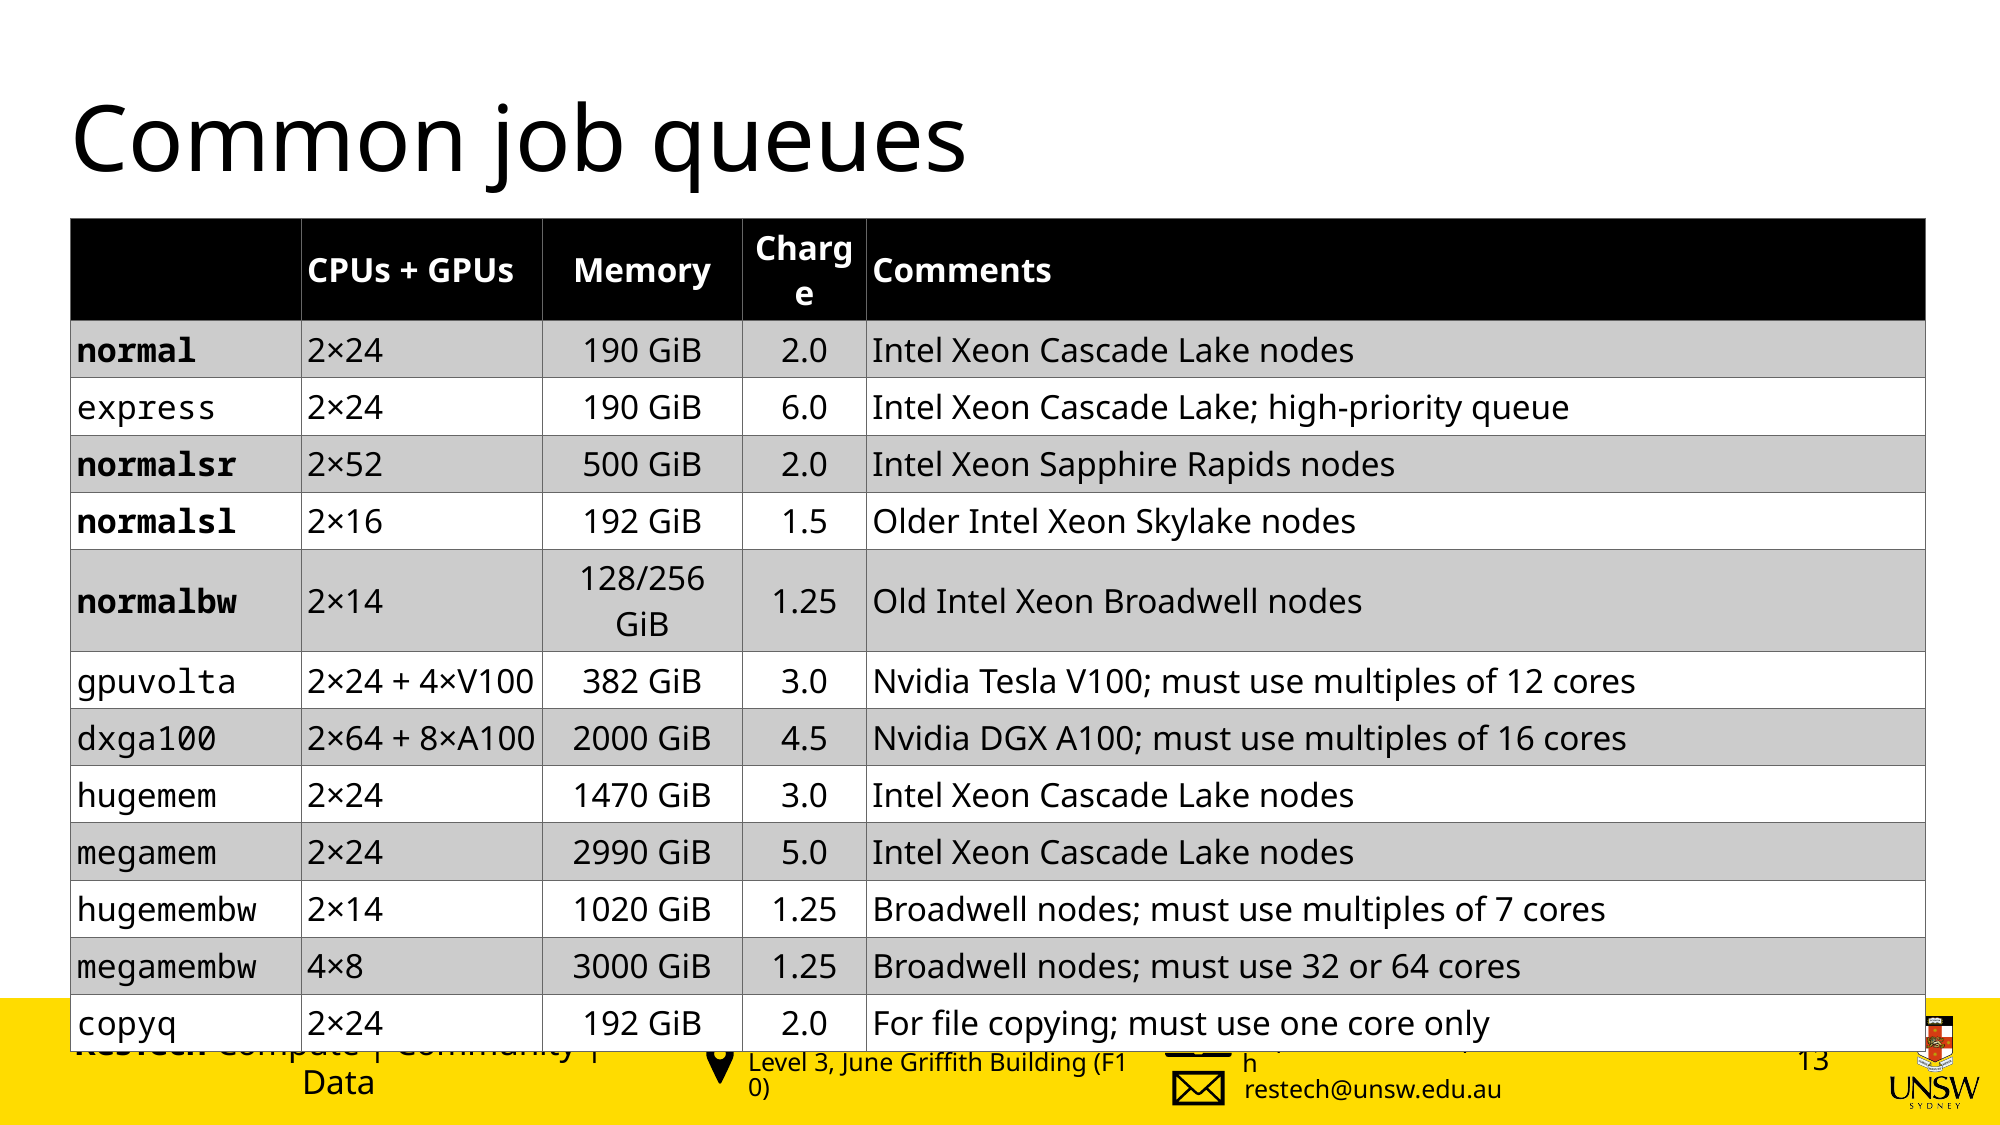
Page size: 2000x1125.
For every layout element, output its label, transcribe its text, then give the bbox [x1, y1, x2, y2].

table_cell 2×52 [302, 436, 542, 492]
table_cell Old Intel Xeon Broadwell nodes [867, 550, 1925, 651]
table_cell 2.0 [743, 436, 866, 492]
table_cell Broadwell nodes; must use multiples of 7 cores [867, 881, 1925, 937]
table_cell 1.5 [743, 493, 866, 549]
table_cell normalsl [71, 493, 301, 549]
table_cell 190 GiB [543, 378, 742, 435]
table_cell 128/256 GiB [543, 550, 742, 651]
table_cell Intel Xeon Cascade Lake; high-priority queue [867, 378, 1925, 435]
table_cell 4×8 [302, 938, 542, 994]
table_cell copyq [71, 995, 301, 1051]
table_header Queue [71, 219, 301, 320]
table_cell normalbw [71, 550, 301, 651]
table_cell Broadwell nodes; must use 32 or 64 cores [867, 938, 1925, 994]
table_cell 2.0 [743, 321, 866, 377]
table_cell 192 GiB [543, 493, 742, 549]
table_cell 4.5 [743, 709, 866, 765]
table_cell express [71, 378, 301, 435]
table_header Memory [543, 219, 742, 320]
table_cell Intel Xeon Cascade Lake nodes [867, 823, 1925, 880]
title Common job queues [70, 41, 1926, 218]
table_cell 2.0 [743, 995, 866, 1051]
table_cell 1020 GiB [543, 881, 742, 937]
picture [1890, 1016, 1980, 1109]
table_cell 2×14 [302, 550, 542, 651]
table_cell 5.0 [743, 823, 866, 880]
table_cell Nvidia DGX A100; must use multiples of 16 cores [867, 709, 1925, 765]
table_cell 2×24 + 4×V100 [302, 652, 542, 708]
table_header Comments [867, 219, 1925, 320]
table_cell 1.25 [743, 550, 866, 651]
table_cell 2×14 [302, 881, 542, 937]
table_cell 1470 GiB [543, 766, 742, 822]
table_cell hugemembw [71, 881, 301, 937]
table_cell 2×24 [302, 321, 542, 377]
table_cell Intel Xeon Cascade Lake nodes [867, 321, 1925, 377]
table_header CPUs + GPUs [302, 219, 542, 320]
table_cell gpuvolta [71, 652, 301, 708]
table_cell 1.25 [743, 881, 866, 937]
table_cell 6.0 [743, 378, 866, 435]
table_cell Older Intel Xeon Skylake nodes [867, 493, 1925, 549]
table_cell 3.0 [743, 652, 866, 708]
table_cell megamembw [71, 938, 301, 994]
table_cell normal [71, 321, 301, 377]
table_cell 2×24 [302, 995, 542, 1051]
table_cell 3000 GiB [543, 938, 742, 994]
table_cell For file copying; must use one core only [867, 995, 1925, 1051]
table_header Charge [743, 219, 866, 320]
table_cell 2×24 [302, 378, 542, 435]
table_cell Intel Xeon Cascade Lake nodes [867, 766, 1925, 822]
table_cell 2×64 + 8×A100 [302, 709, 542, 765]
table_cell 1.25 [743, 938, 866, 994]
table_cell megamem [71, 823, 301, 880]
table_cell 192 GiB [543, 995, 742, 1051]
table_cell Intel Xeon Sapphire Rapids nodes [867, 436, 1925, 492]
table_cell 2×24 [302, 766, 542, 822]
table_cell normalsr [71, 436, 301, 492]
table_cell Nvidia Tesla V100; must use multiples of 12 cores [867, 652, 1925, 708]
table_cell 2×24 [302, 823, 542, 880]
table_cell 500 GiB [543, 436, 742, 492]
table_cell 190 GiB [543, 321, 742, 377]
table_cell 2990 GiB [543, 823, 742, 880]
table_cell 382 GiB [543, 652, 742, 708]
table_cell 3.0 [743, 766, 866, 822]
table_cell dxga100 [71, 709, 301, 765]
table_cell 2×16 [302, 493, 542, 549]
table_cell hugemem [71, 766, 301, 822]
table_cell 2000 GiB [543, 709, 742, 765]
